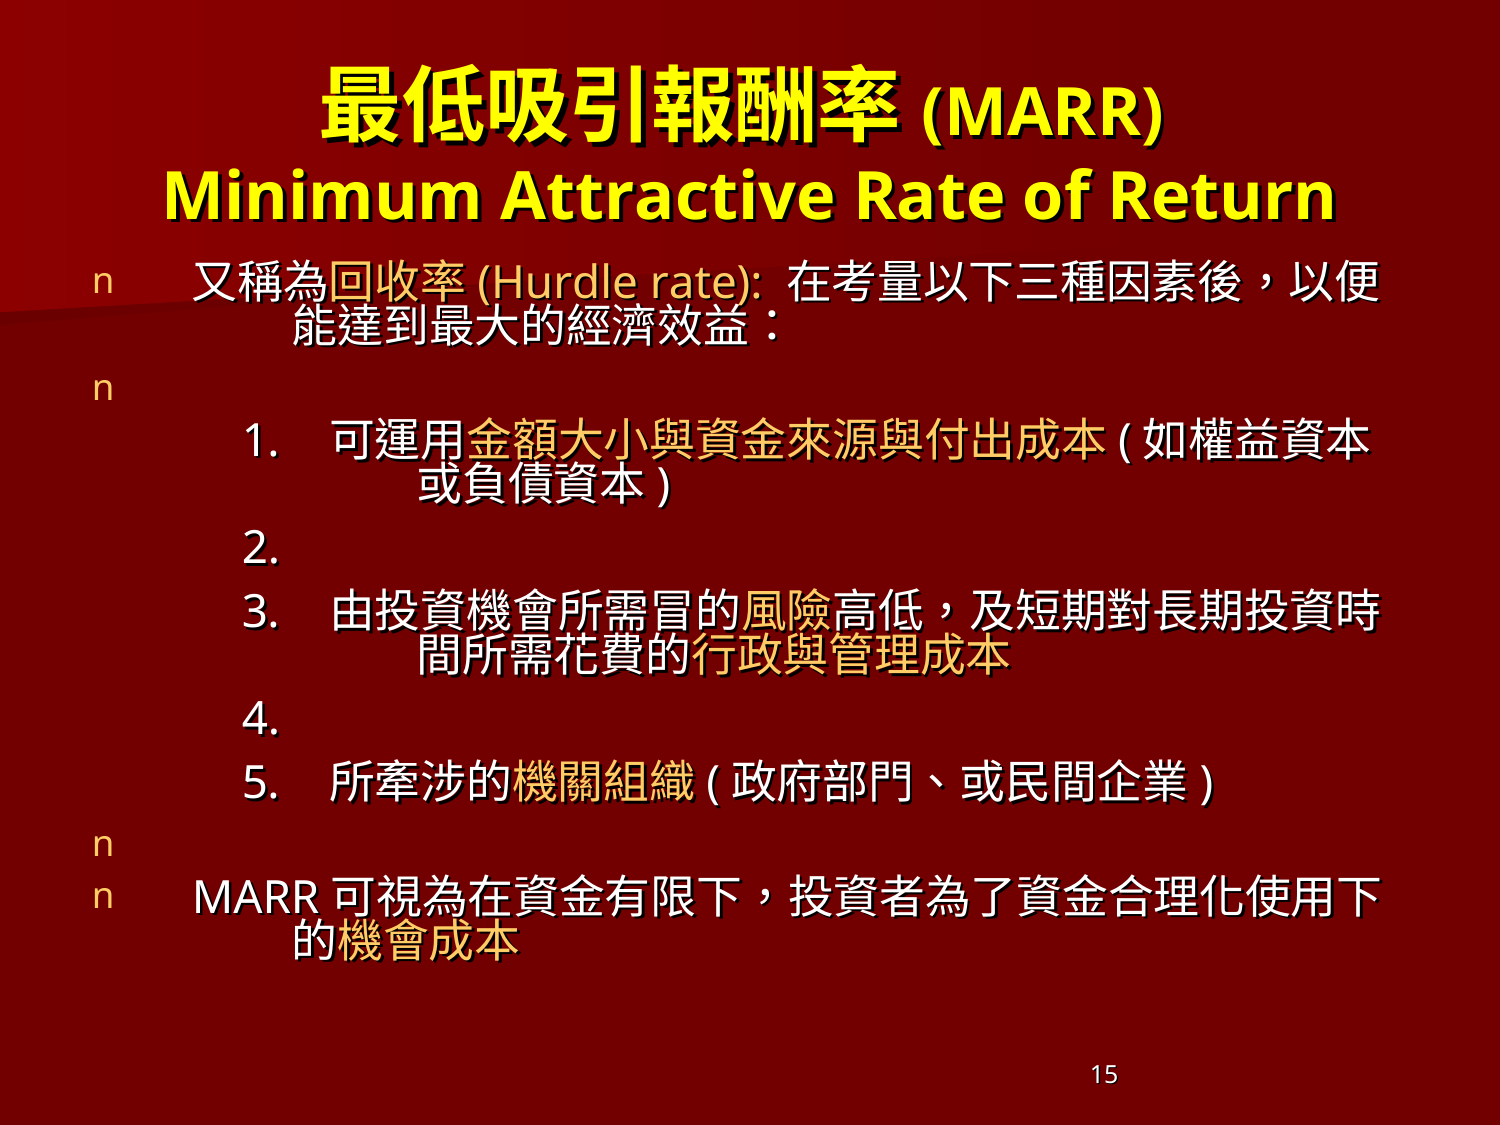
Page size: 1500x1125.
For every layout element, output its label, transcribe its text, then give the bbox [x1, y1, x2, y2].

text_box [1074, 1046, 1426, 1101]
list 又稱為回收率(Hurdle rate): 在考量以下三種因素後，以便能達到最大的經濟效益： 可運用金額大小與資金來源與付出成本(如權益資本或負債資本) 由投資機會所需冒的風險高低，及短期對長期投資時間所需花費的行政與管理成本 所牽涉的機關組織(政府部門、或民間企業) MARR可視為在資金有限下，投資者為了資金合理化使用下的機會成本 [76, 255, 1427, 1046]
title 最低吸引報酬率(MARR) Minimum Attractive Rate of Return [75, 45, 1426, 233]
